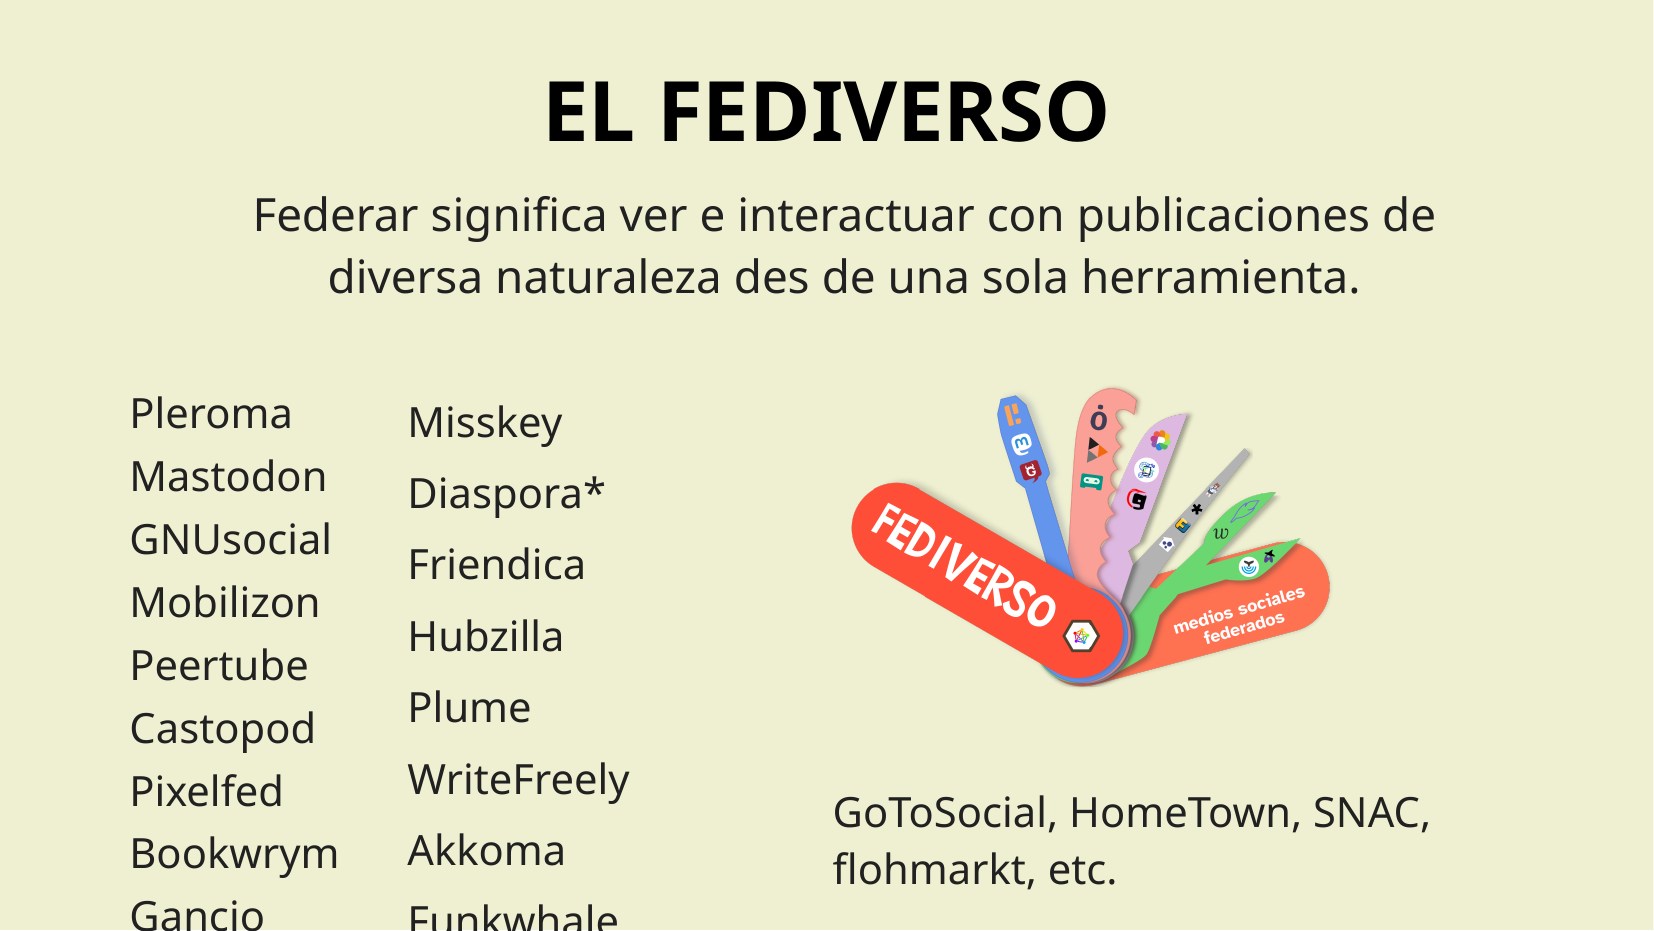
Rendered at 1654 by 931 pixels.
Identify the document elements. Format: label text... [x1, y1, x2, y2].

text_box Federar significa ver e interactuar con publicaciones de diversa naturaleza des de una sola herramienta. [165, 174, 1524, 286]
text_box GoToSocial, HomeTown, SNAC, flohmarkt, etc. [832, 782, 1441, 871]
picture [832, 383, 1349, 703]
text_box Pleroma Mastodon GNUsocial Mobilizon Peertube Castopod Pixelfed Bookwrym Gancio [129, 383, 366, 826]
title El fediverso [82, 31, 1571, 187]
text_box Misskey Diaspora* Friendica Hubzilla Plume WriteFreely Akkoma Funkwhale [407, 383, 644, 828]
